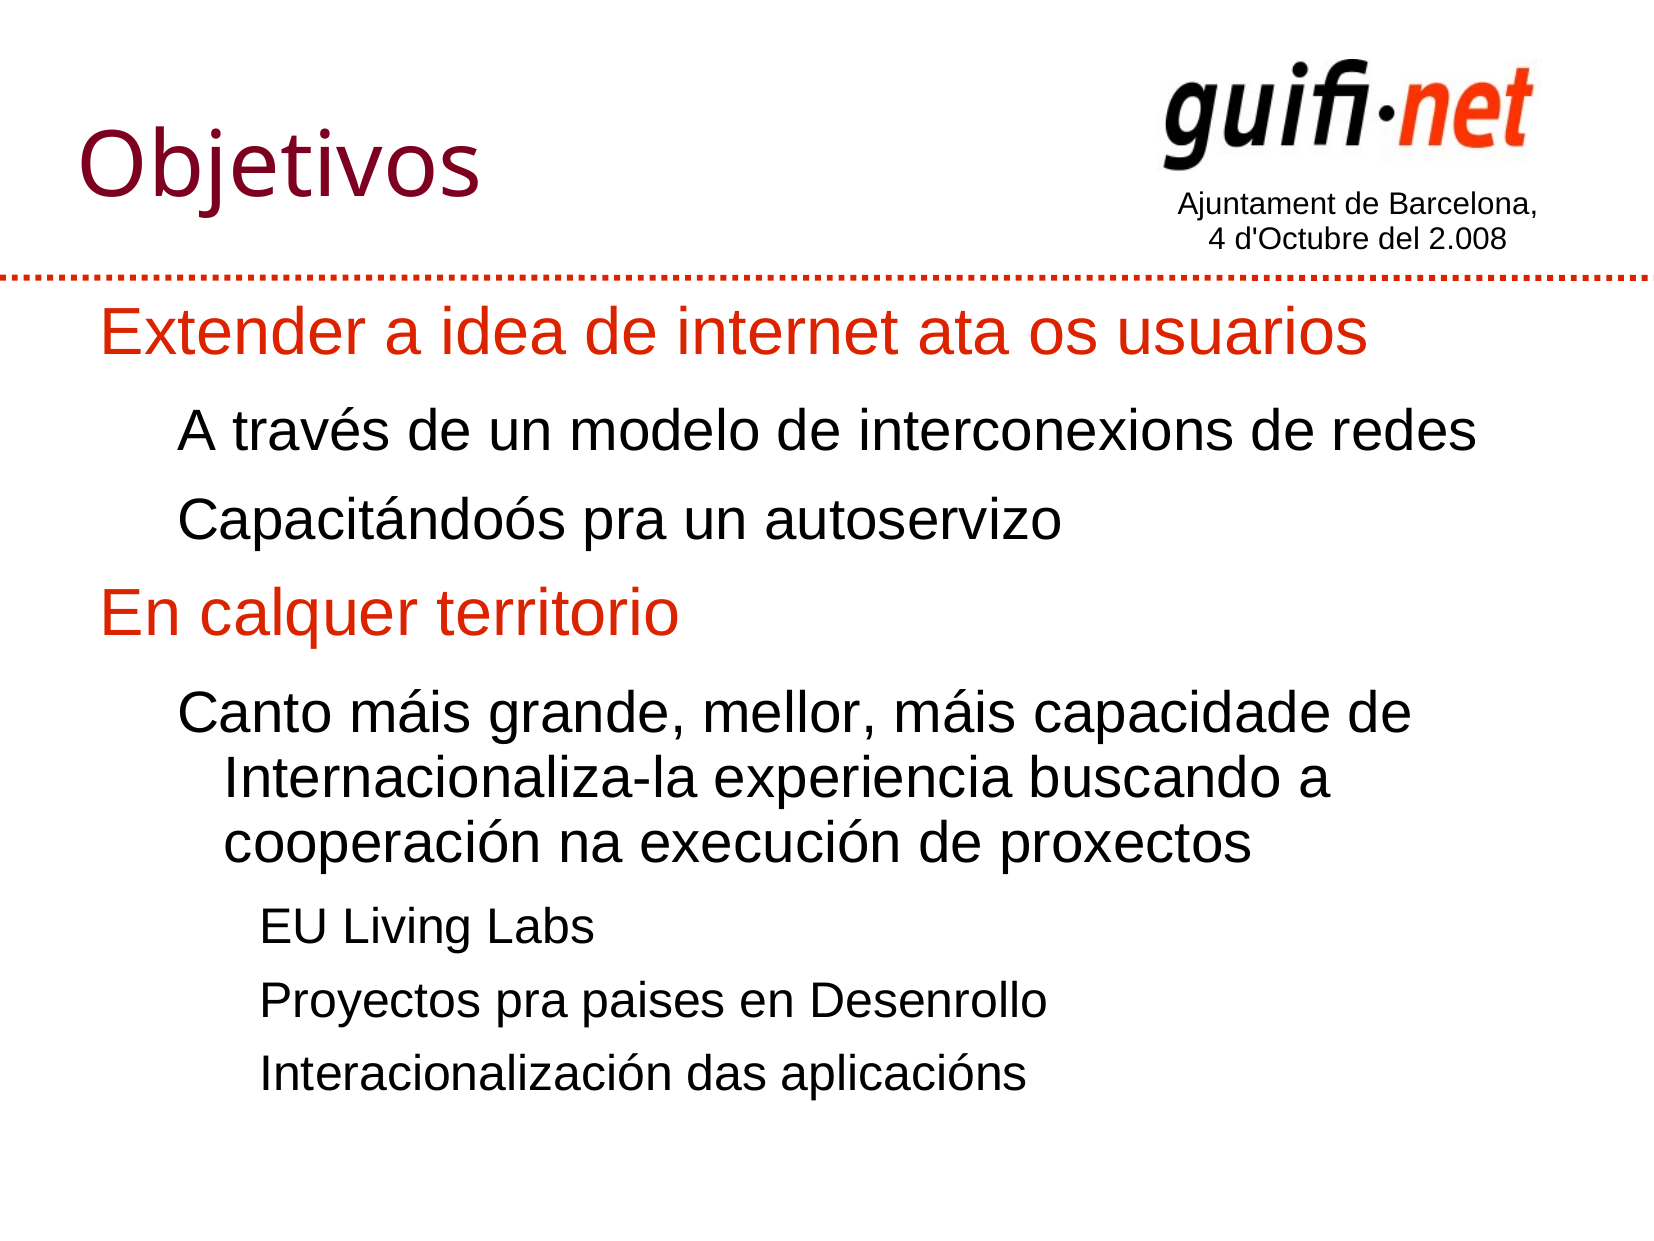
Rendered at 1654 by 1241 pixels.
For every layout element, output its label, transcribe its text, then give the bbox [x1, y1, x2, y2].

text_box Objetivos [76, 66, 1152, 259]
picture [1157, 59, 1542, 172]
text_box Extender a idea de internet ata os usuarios A través de un modelo de interconexions de redes Capacitándoós pra un autoservizo En calquer territorio Canto máis grande, mellor, máis capacidade de Internacionaliza-la experiencia buscando a cooperación na execución de proxectos EU Living Labs Proyectos pra paises en Desenrollo Interacionalización das aplicacións [82, 290, 1571, 1122]
